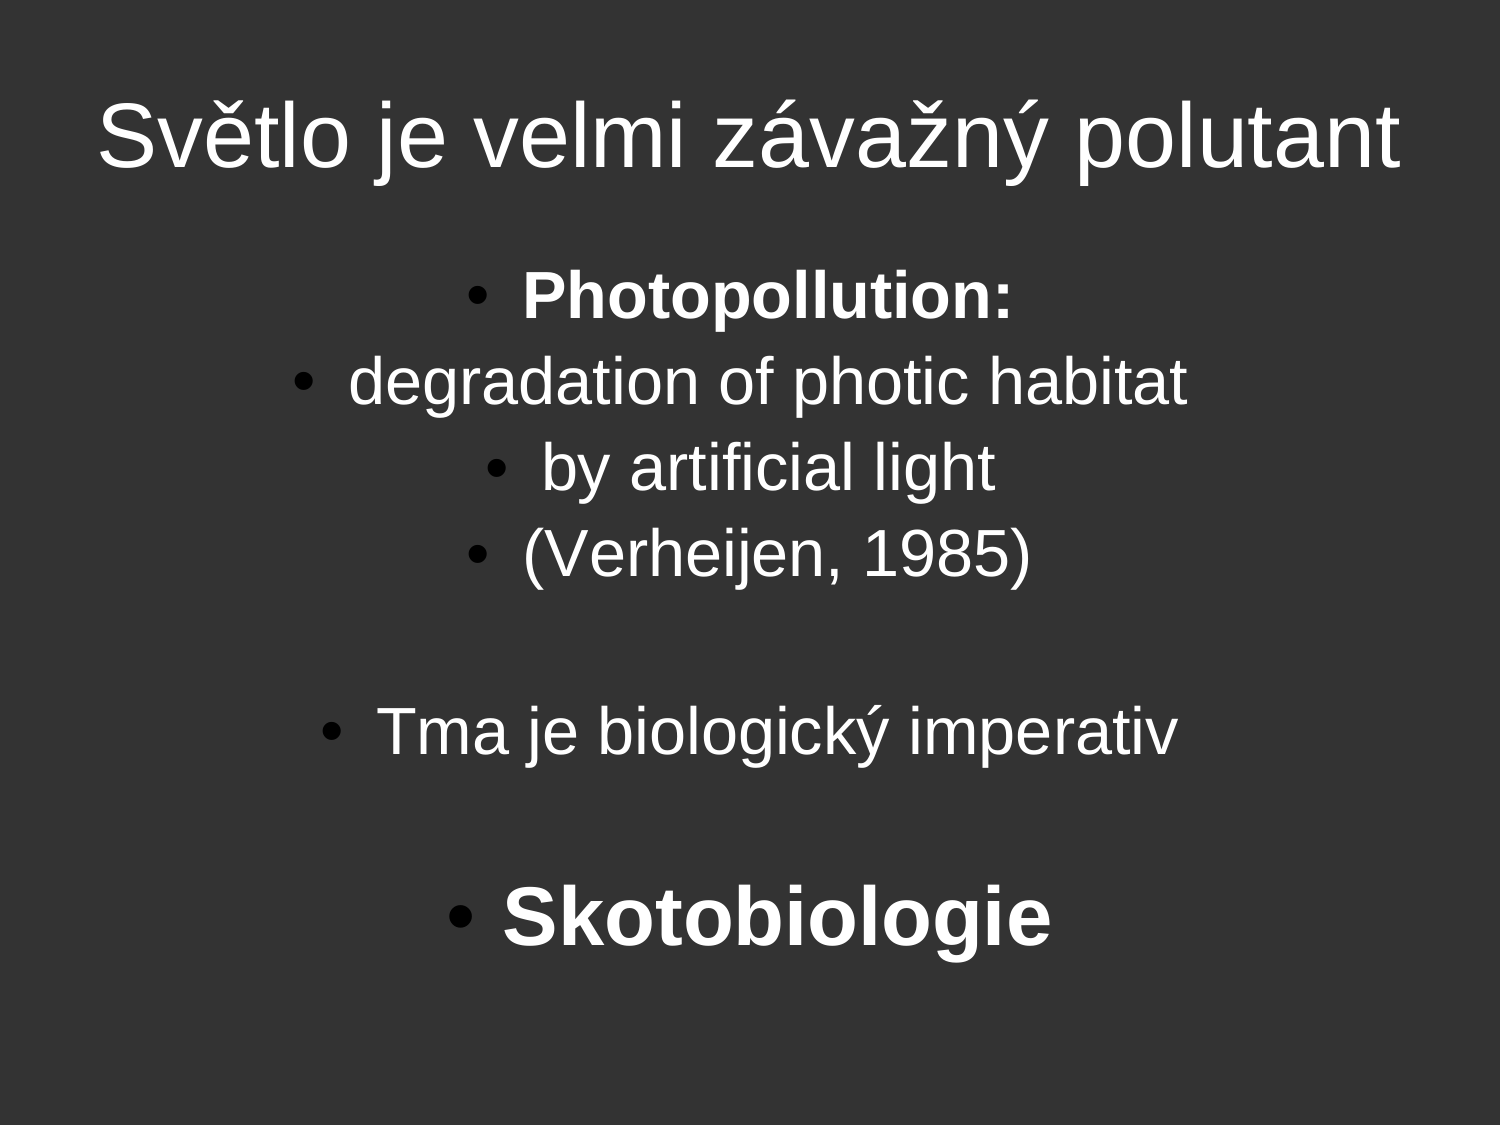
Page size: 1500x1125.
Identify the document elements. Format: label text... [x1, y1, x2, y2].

title Světlo je velmi závažný polutant [75, 21, 1425, 257]
list Photopollution: degradation of photic habitat by artificial light (Verheijen, 1985) Tma je biologický imperativ Skotobiologie [75, 262, 1425, 1005]
